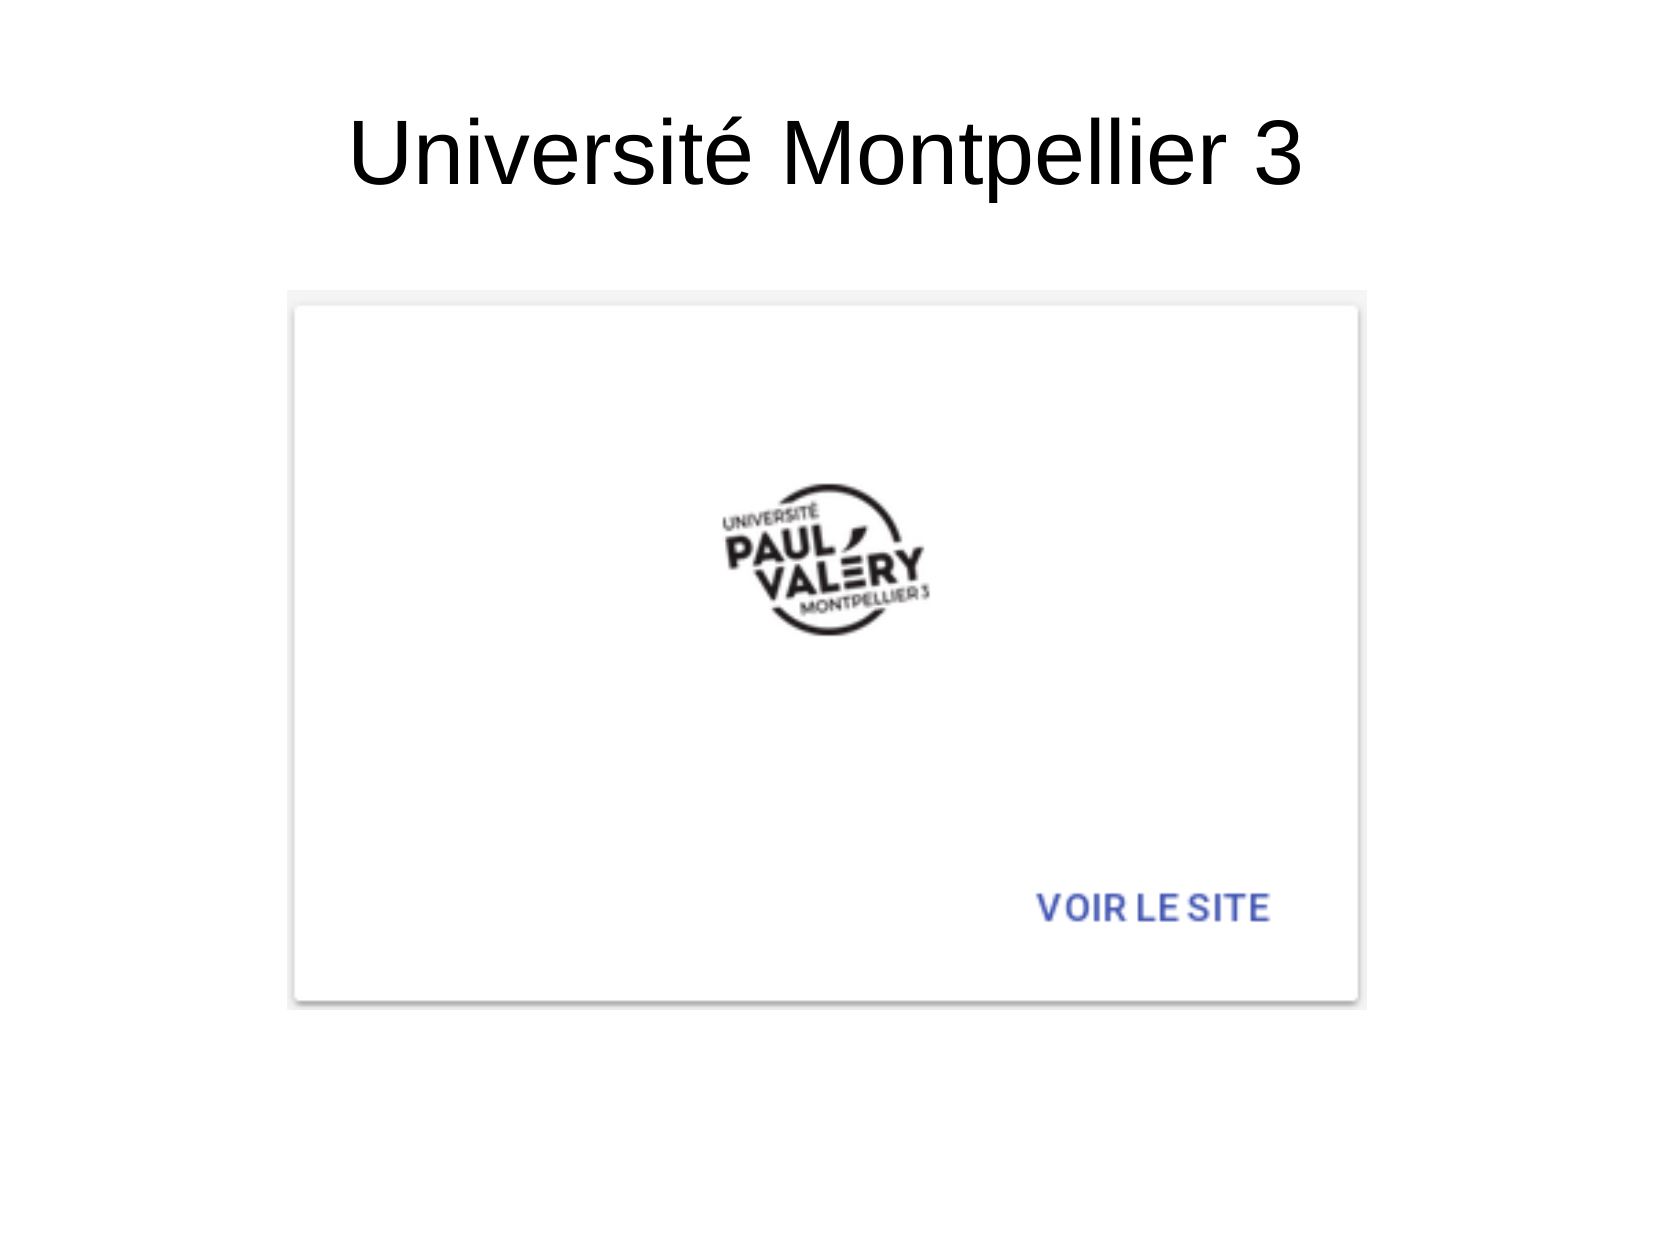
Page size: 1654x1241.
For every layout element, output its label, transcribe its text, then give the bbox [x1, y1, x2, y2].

title Université Montpellier 3 [82, 49, 1571, 257]
picture [287, 290, 1367, 1010]
